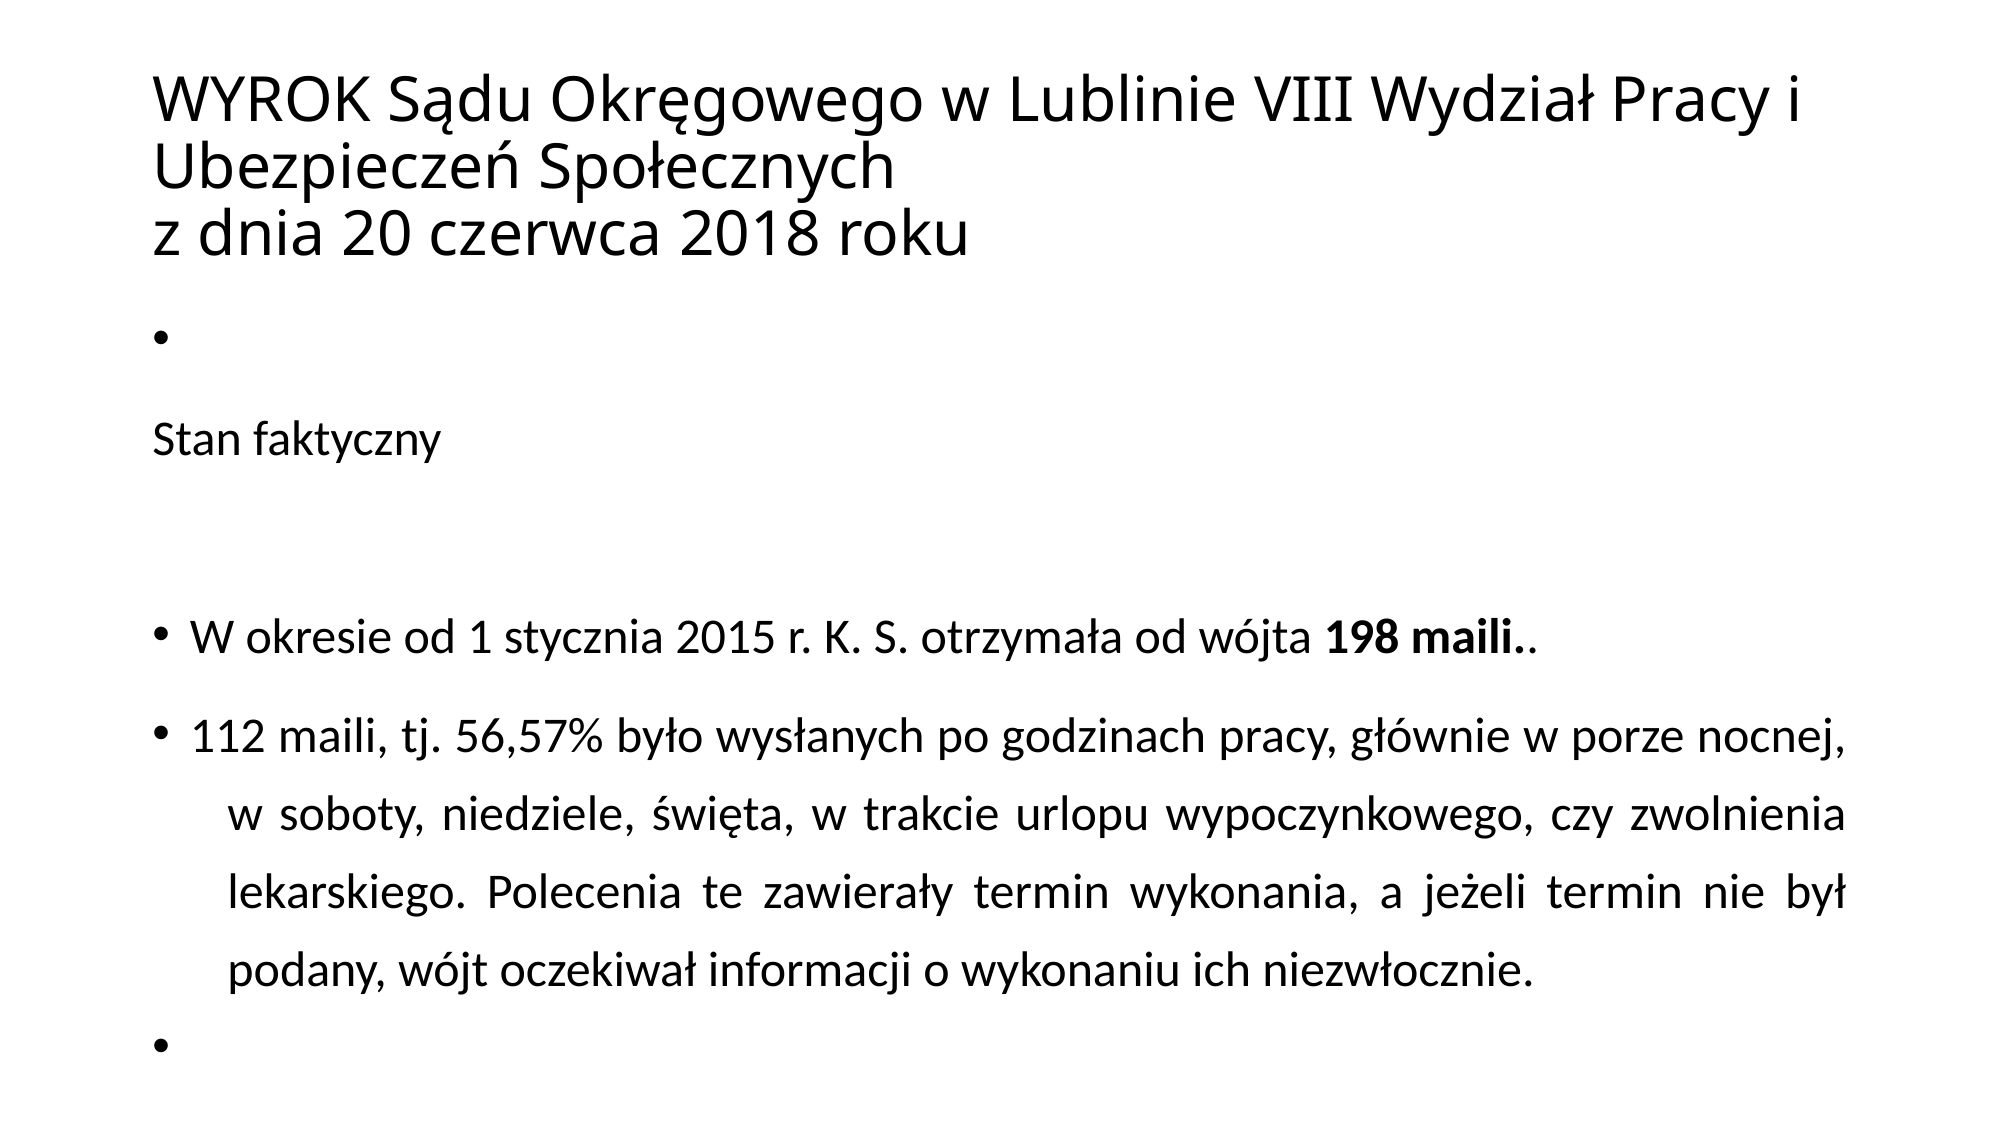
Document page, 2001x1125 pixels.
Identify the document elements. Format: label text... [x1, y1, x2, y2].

list Stan faktyczny W okresie od 1 stycznia 2015 r. K. S. otrzymała od wójta 198 maili.. 112 maili, tj. 56,57% było wysłanych po godzinach pracy, głównie w porze nocnej, w soboty, niedziele, święta, w trakcie urlopu wypoczynkowego, czy zwolnienia lekarskiego. Polecenia te zawierały termin wykonania, a jeżeli termin nie był podany, wójt oczekiwał informacji o wykonaniu ich niezwłocznie. [137, 299, 1863, 1014]
title WYROK Sądu Okręgowego w Lublinie VIII Wydział Pracy i Ubezpieczeń Społecznych z dnia 20 czerwca 2018 roku [137, 59, 1863, 278]
